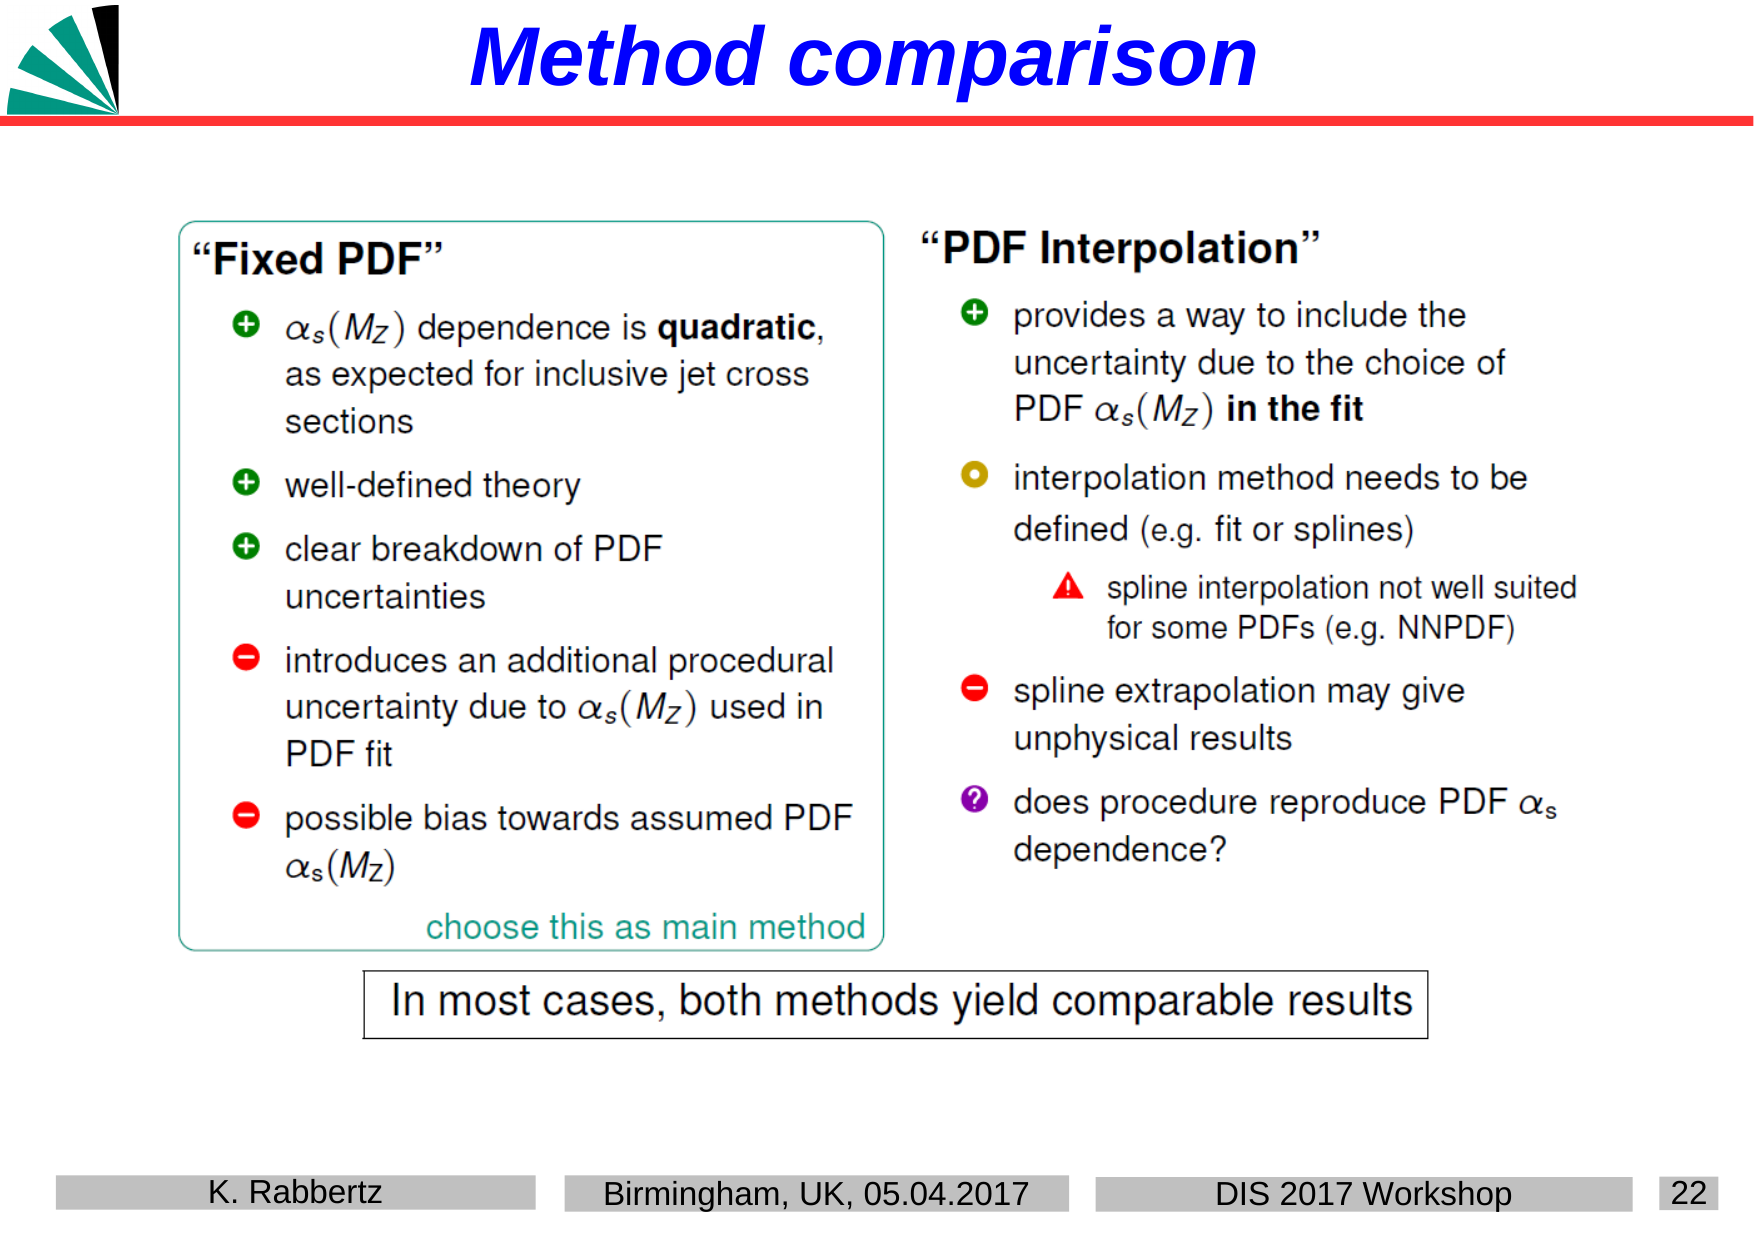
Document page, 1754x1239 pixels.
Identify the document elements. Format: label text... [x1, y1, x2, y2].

picture [166, 192, 1605, 1058]
title Method comparison [123, 0, 1606, 114]
picture [7, 5, 119, 116]
